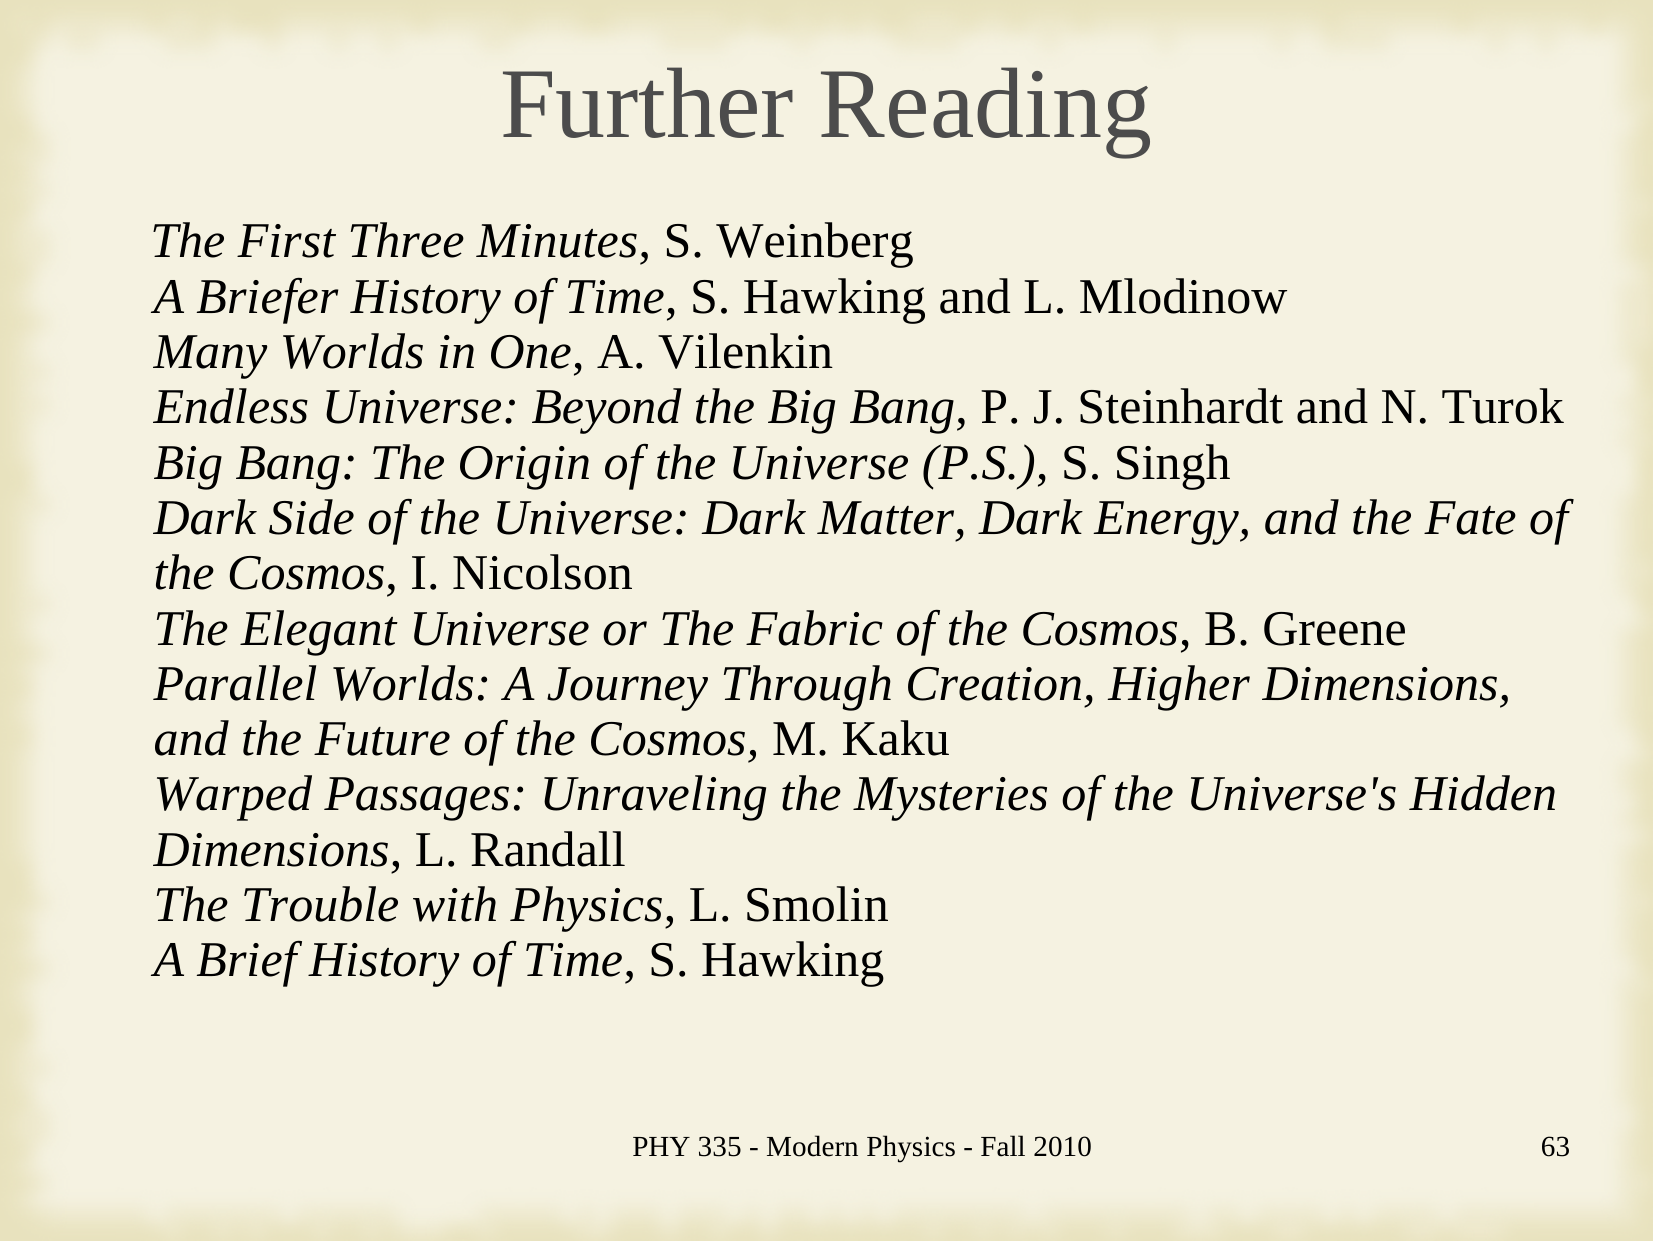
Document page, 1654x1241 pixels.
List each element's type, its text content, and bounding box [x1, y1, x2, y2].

title Further Reading [82, 0, 1571, 208]
picture [0, 0, 1653, 1241]
list The First Three Minutes, S. Weinberg A Briefer History of Time, S. Hawking and L. Mlodinow Many Worlds in One, A. Vilenkin Endless Universe: Beyond the Big Bang, P. J. Steinhardt and N. Turok Big Bang: The Origin of the Universe (P.S.), S. Singh Dark Side of the Universe: Dark Matter, Dark Energy, and the Fate of the Cosmos, I. Nicolson The Elegant Universe or The Fabric of the Cosmos, B. Greene Parallel Worlds: A Journey Through Creation, Higher Dimensions, and the Future of the Cosmos, M. Kaku Warped Passages: Unraveling the Mysteries of the Universe's Hidden Dimensions, L. Randall The Trouble with Physics, L. Smolin A Brief History of Time, S. Hawking [82, 213, 1571, 1018]
